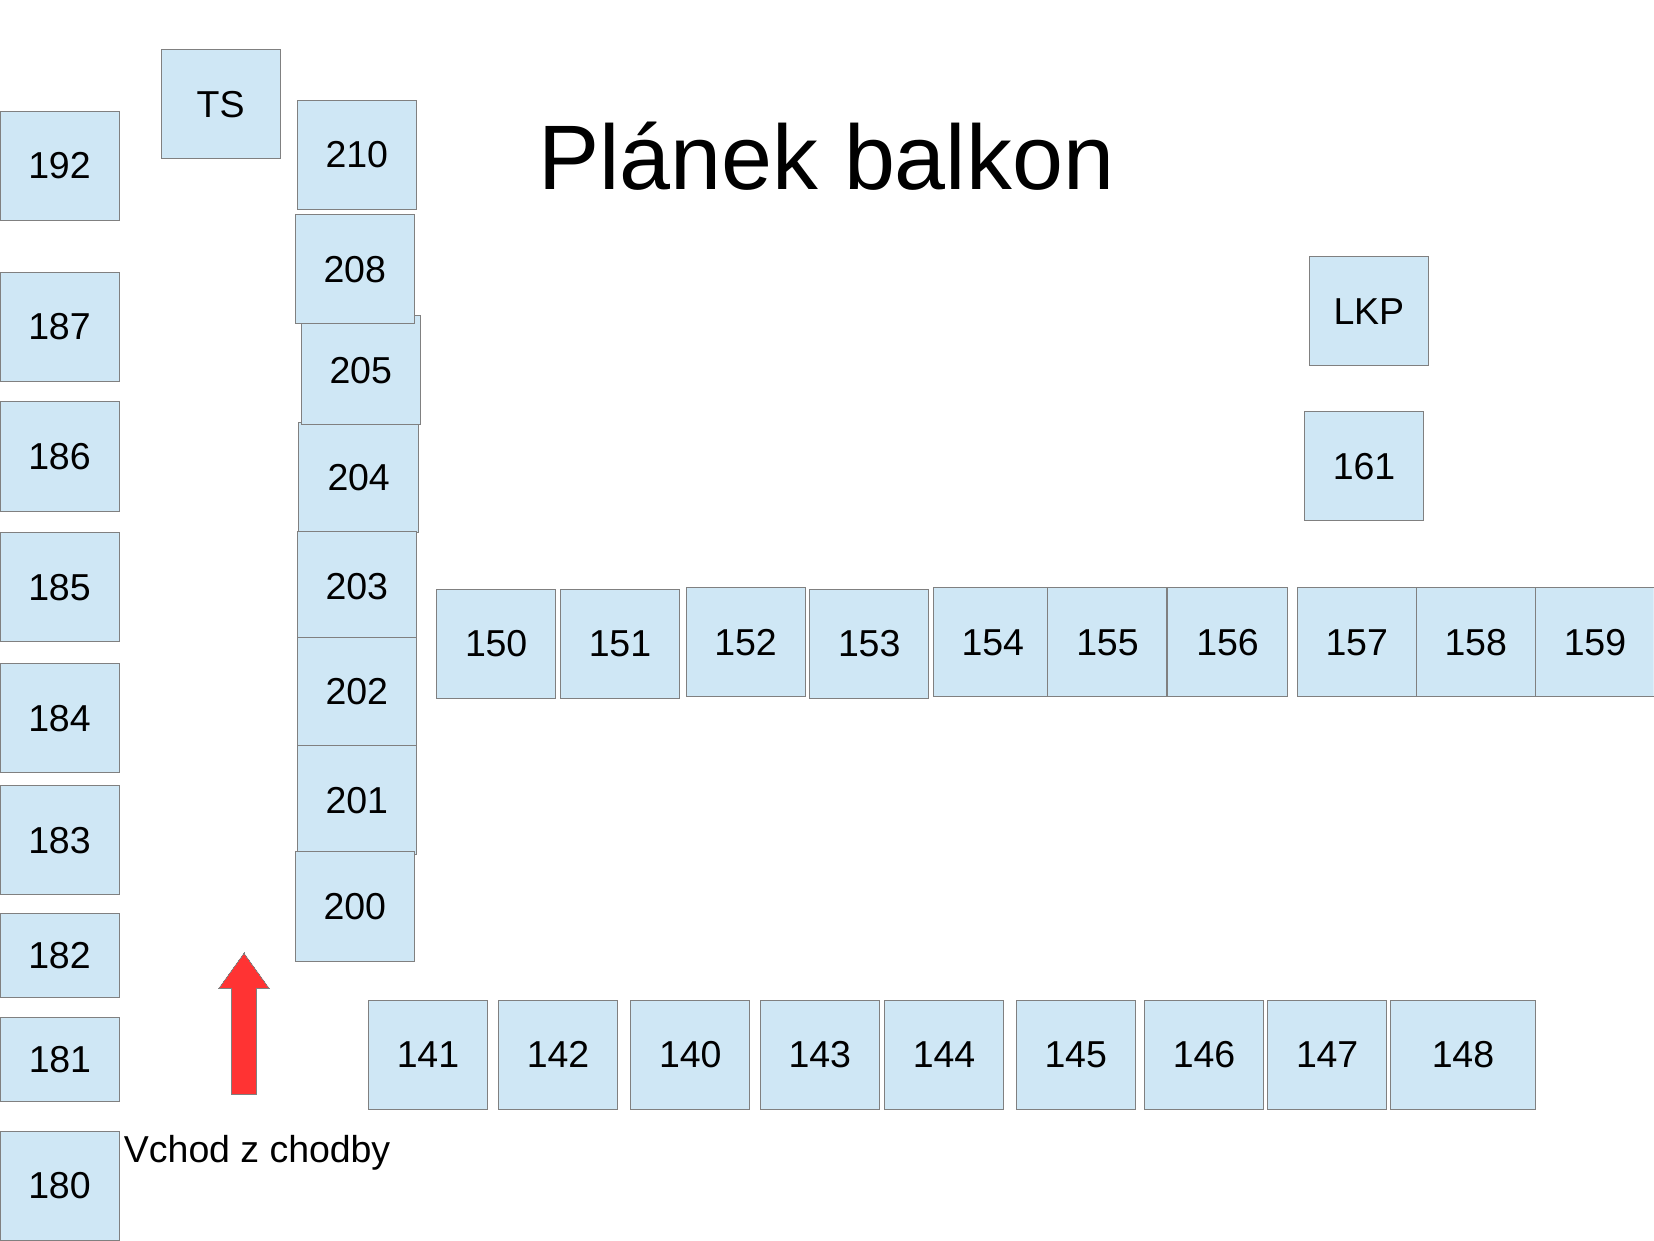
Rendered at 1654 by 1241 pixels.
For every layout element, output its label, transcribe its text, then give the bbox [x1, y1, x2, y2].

text_box 158 [1416, 588, 1535, 697]
text_box 202 [297, 637, 416, 746]
text_box 203 [297, 532, 416, 637]
text_box 156 [1168, 588, 1287, 697]
text_box 141 [369, 1000, 488, 1109]
text_box [218, 952, 270, 1095]
text_box 140 [631, 1000, 750, 1109]
text_box 146 [1144, 1000, 1264, 1109]
text_box 183 [0, 786, 119, 895]
text_box Vchod z chodby [109, 1120, 319, 1220]
text_box 181 [0, 1018, 120, 1102]
text_box 208 [295, 214, 414, 324]
text_box 182 [0, 914, 119, 998]
text_box 154 [933, 588, 1048, 697]
text_box 187 [0, 272, 119, 381]
text_box 201 [297, 746, 416, 855]
text_box 151 [560, 589, 679, 698]
text_box 186 [0, 402, 119, 511]
text_box 147 [1268, 1000, 1387, 1109]
text_box 155 [1048, 588, 1167, 697]
text_box 184 [0, 663, 119, 773]
text_box 142 [499, 1000, 618, 1109]
text_box 150 [437, 589, 556, 698]
text_box LKP [1309, 256, 1429, 366]
text_box 153 [810, 589, 929, 698]
text_box 205 [301, 315, 420, 425]
title Plánek balkon [82, 49, 1571, 257]
text_box 161 [1305, 412, 1424, 521]
text_box 200 [295, 852, 415, 961]
text_box 180 [0, 1131, 119, 1240]
text_box 144 [885, 1000, 1004, 1109]
text_box 204 [299, 423, 418, 532]
text_box 192 [0, 111, 119, 221]
text_box 185 [0, 533, 119, 642]
text_box 145 [1016, 1000, 1135, 1109]
text_box TS [161, 49, 280, 159]
text_box 148 [1391, 1000, 1535, 1109]
text_box 157 [1297, 588, 1416, 697]
text_box 210 [297, 100, 416, 210]
text_box 152 [686, 588, 805, 697]
text_box 159 [1535, 588, 1654, 697]
text_box 143 [760, 1000, 880, 1109]
